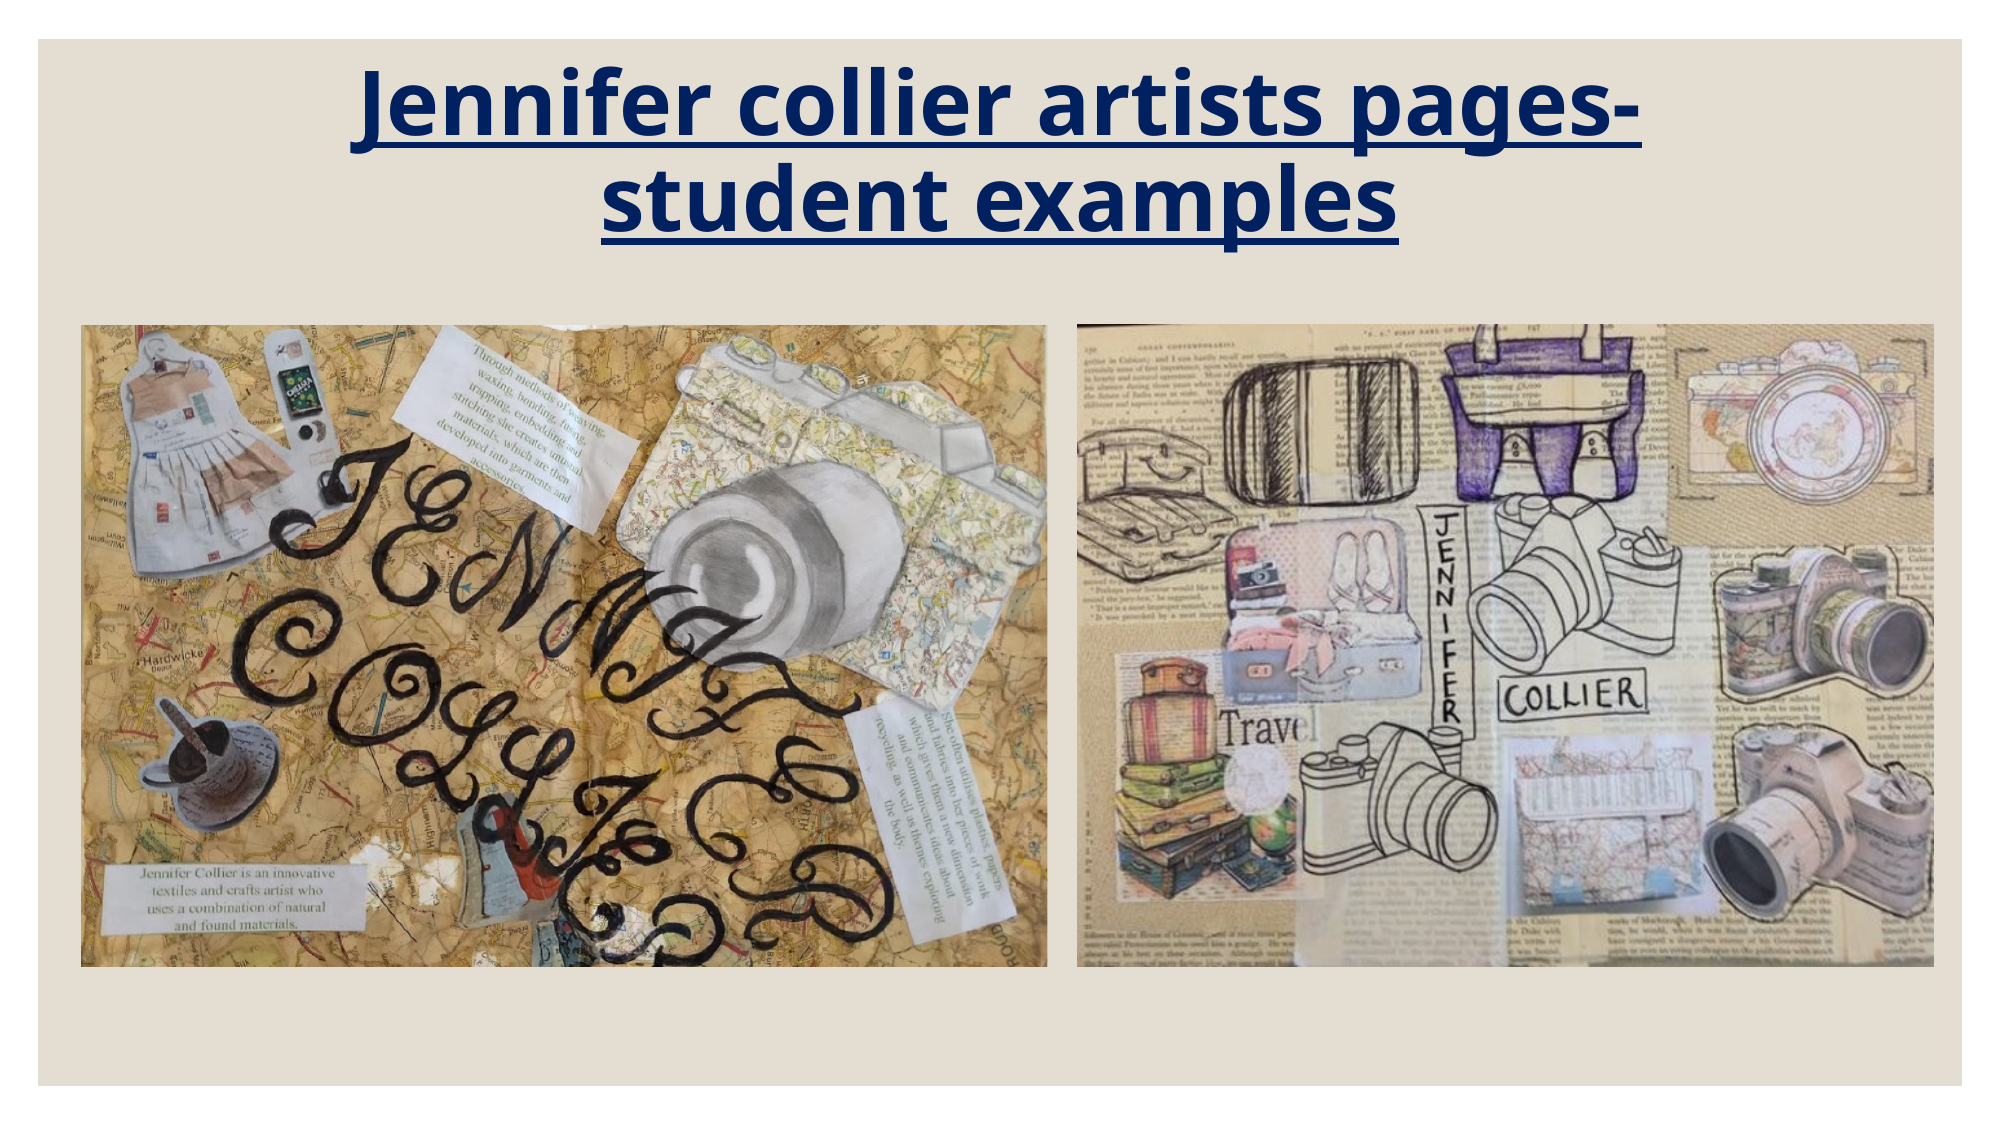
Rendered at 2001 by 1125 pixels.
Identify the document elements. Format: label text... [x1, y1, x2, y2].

picture [1077, 324, 1934, 967]
picture [81, 325, 1048, 967]
title Jennifer collier artists pages-student examples [174, 41, 1825, 267]
